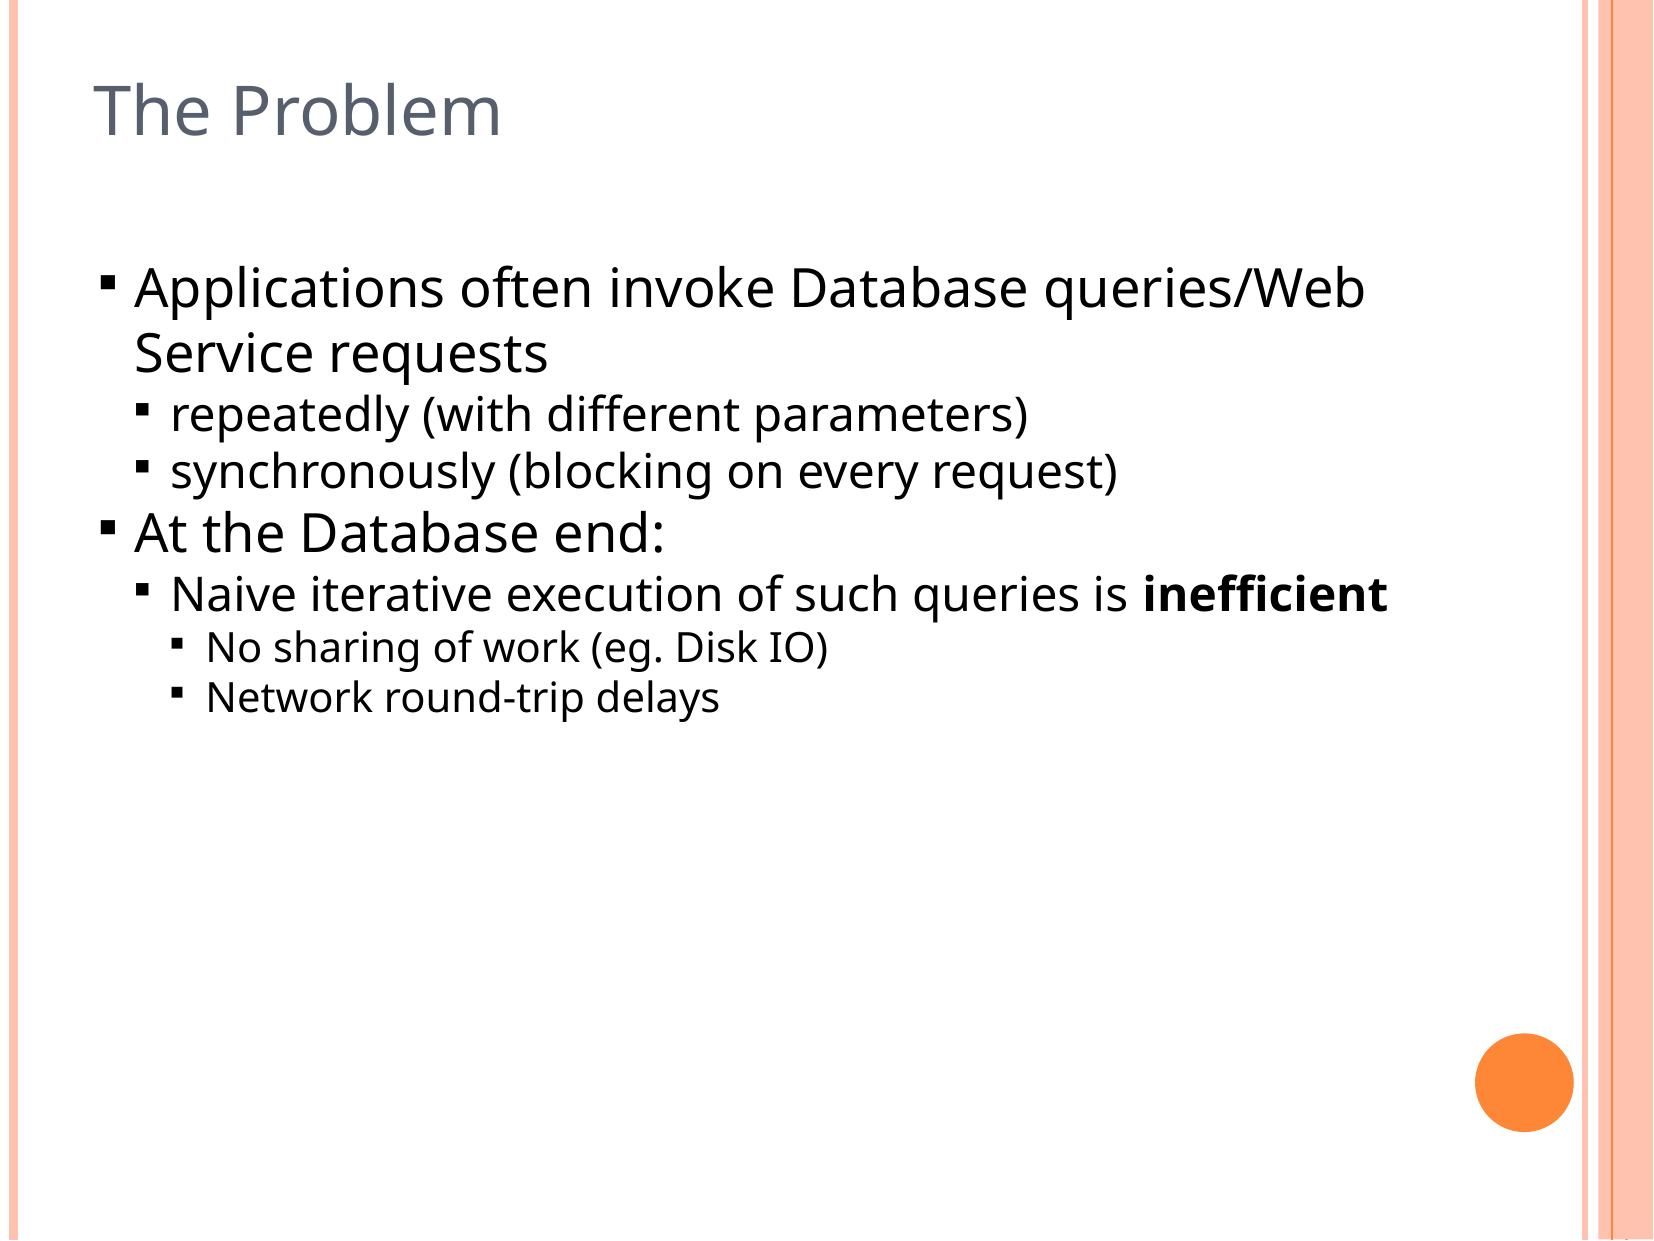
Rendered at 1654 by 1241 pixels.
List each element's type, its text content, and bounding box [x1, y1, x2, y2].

text_box The Problem [76, 0, 1565, 157]
text_box Applications often invoke Database queries/Web Service requests repeatedly (with different parameters) synchronously (blocking on every request) At the Database end: Naive iterative execution of such queries is inefficient No sharing of work (eg. Disk IO) Network round-trip delays [82, 245, 1570, 832]
